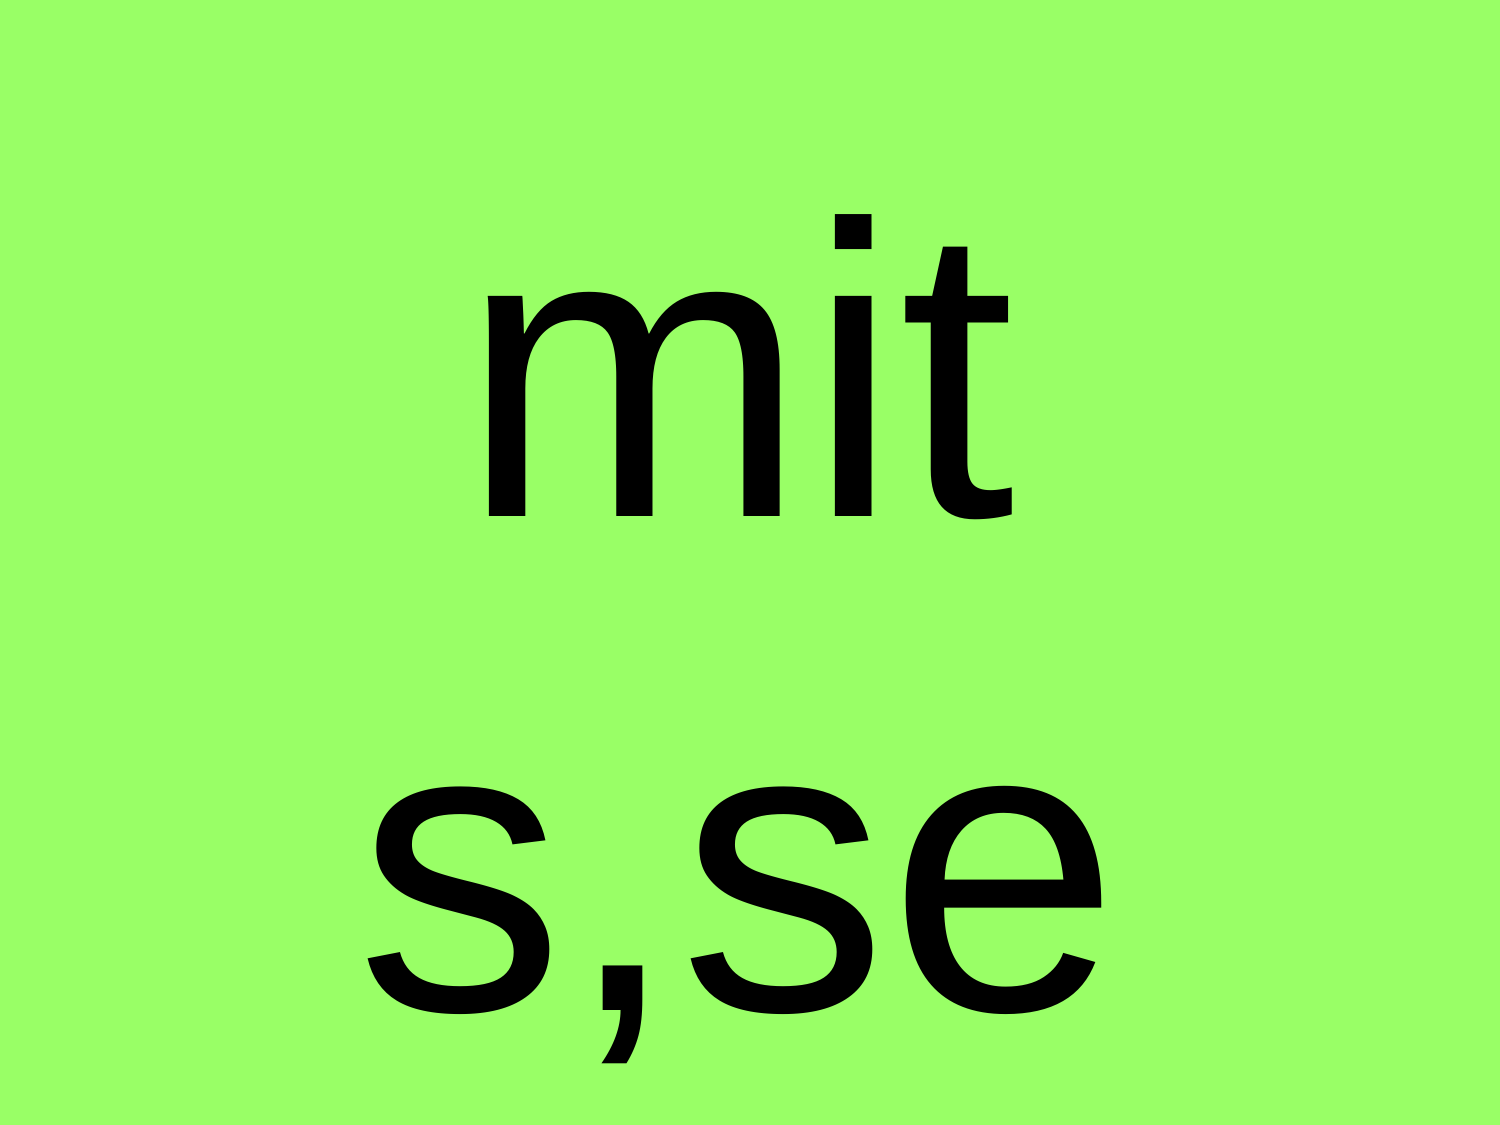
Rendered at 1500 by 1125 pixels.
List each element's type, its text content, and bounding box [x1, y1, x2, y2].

title mit [88, 92, 1388, 586]
subtitle s,se [76, 586, 1400, 1102]
